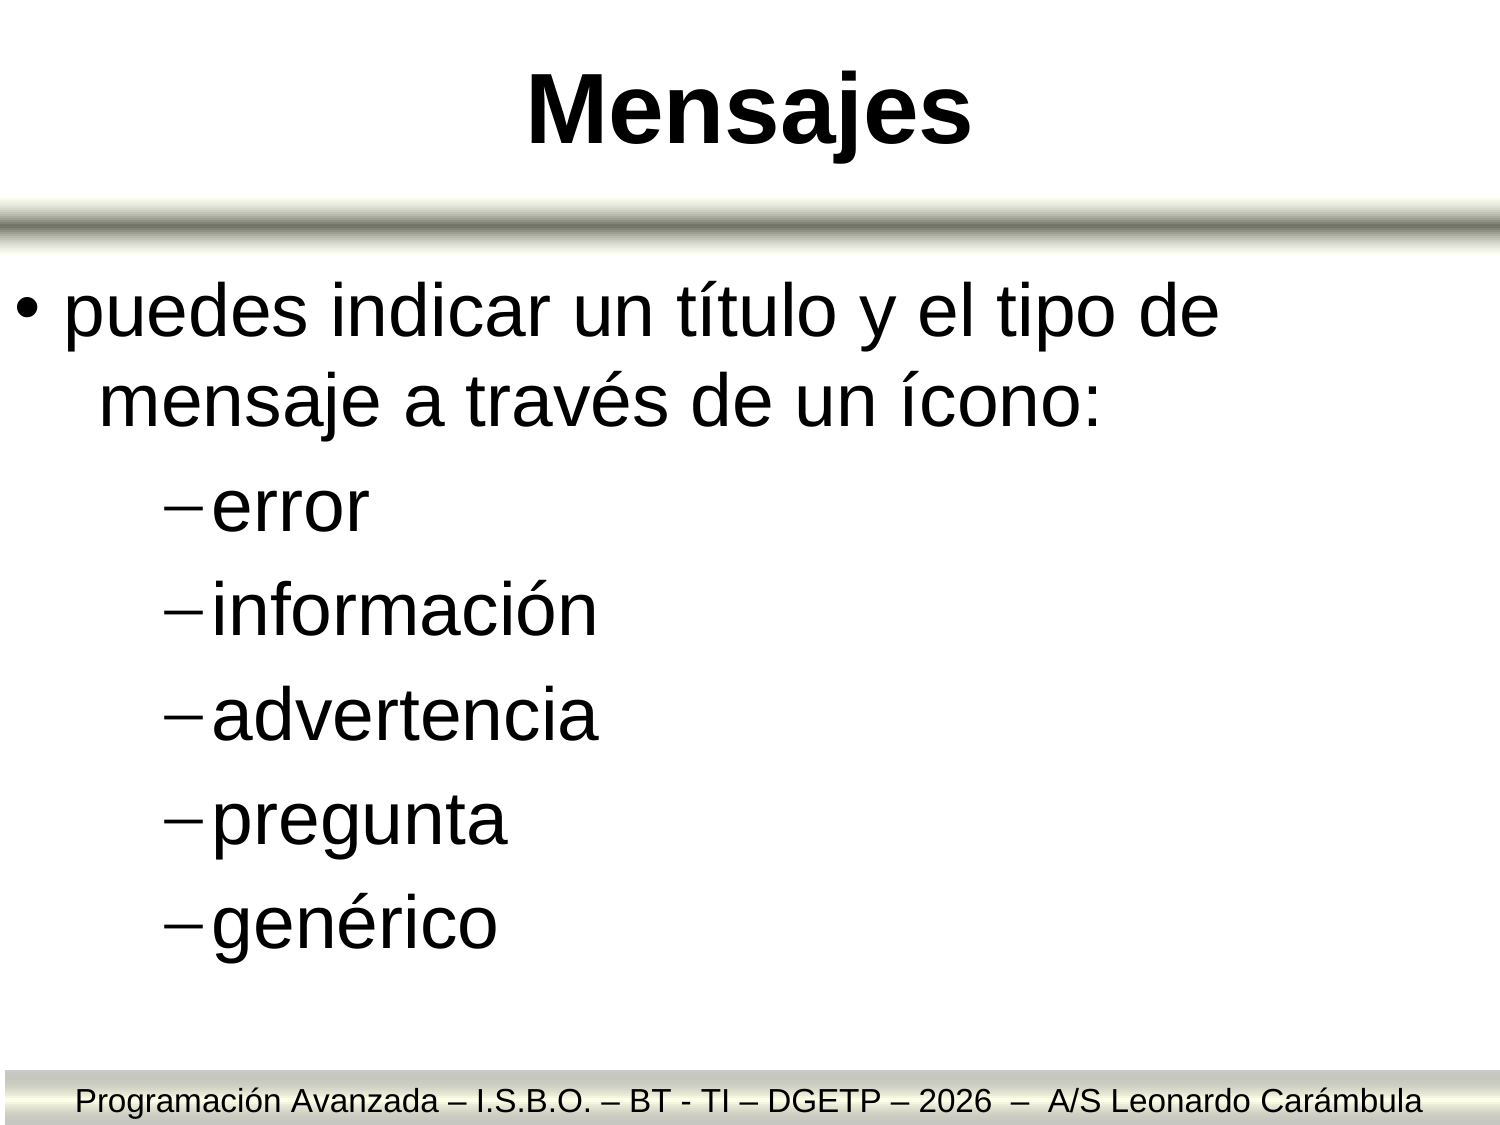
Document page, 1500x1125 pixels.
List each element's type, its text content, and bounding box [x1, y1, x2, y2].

title Mensajes [0, 9, 1500, 198]
list puedes indicar un título y el tipo de mensaje a través de un ícono: error información advertencia pregunta genérico [0, 253, 1500, 1023]
